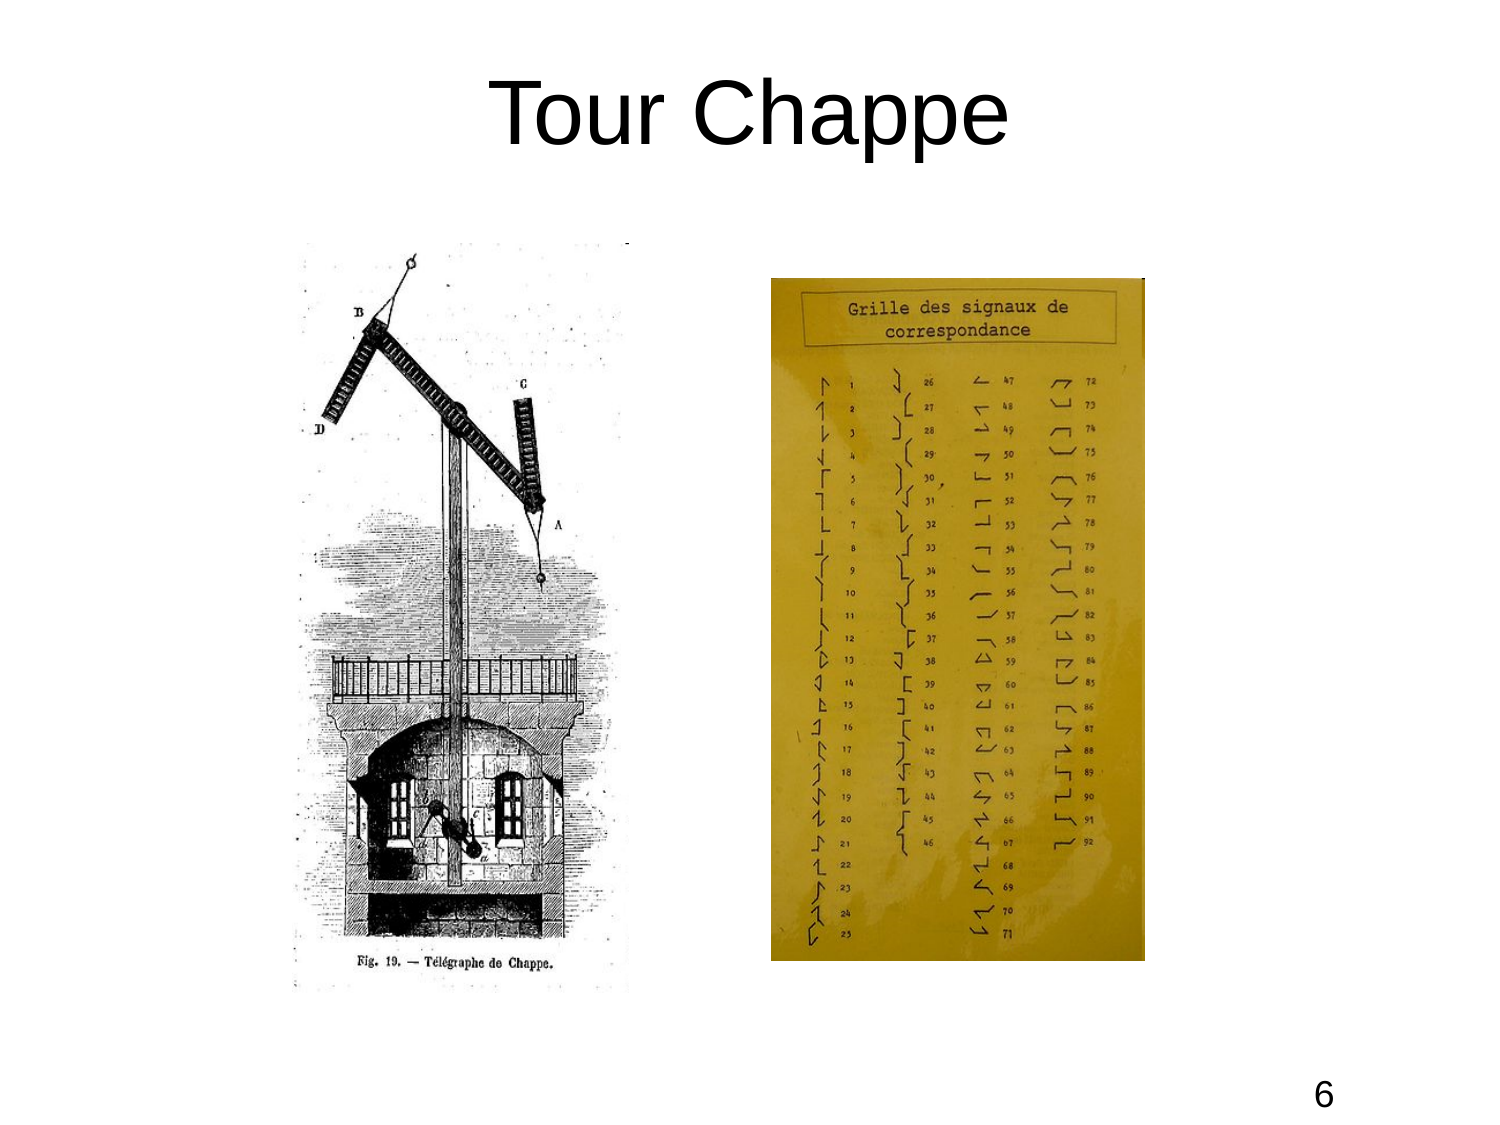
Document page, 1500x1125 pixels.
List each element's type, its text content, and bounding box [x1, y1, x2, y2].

picture [771, 278, 1145, 961]
picture [292, 243, 629, 993]
title Tour Chappe [75, 45, 1425, 233]
